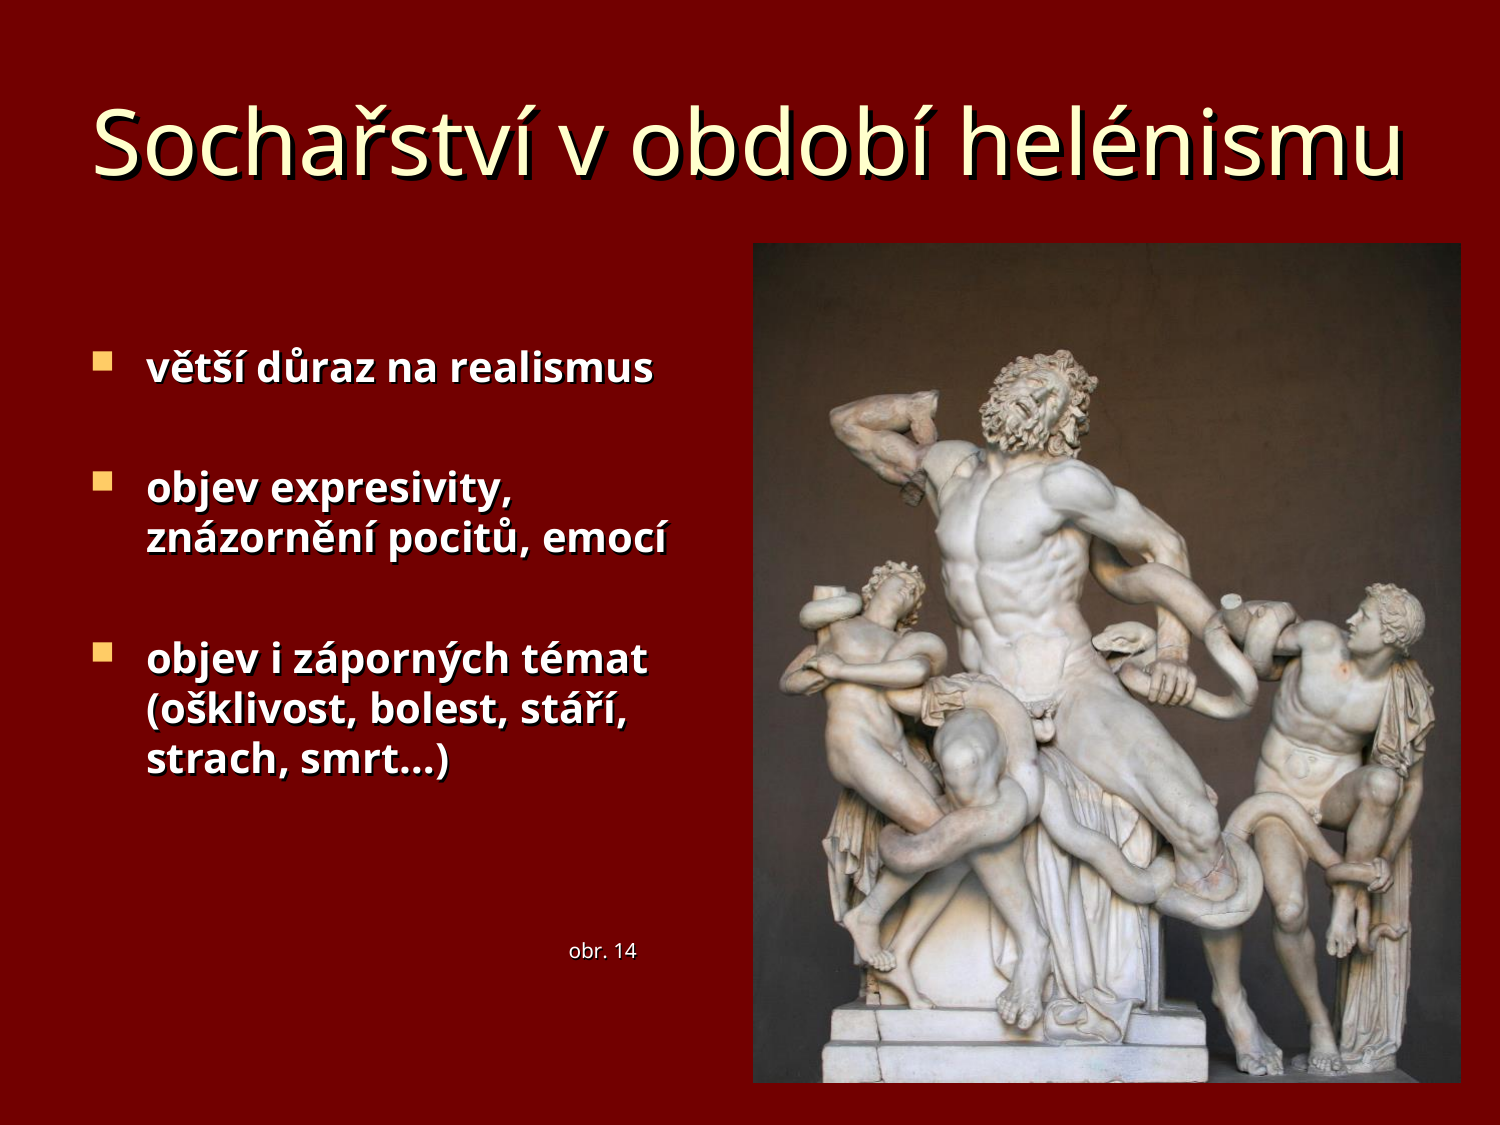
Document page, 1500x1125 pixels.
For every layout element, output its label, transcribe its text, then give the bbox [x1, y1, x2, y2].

list větší důraz na realismus objev expresivity, znázornění pocitů, emocí objev i záporných témat (ošklivost, bolest, stáří, strach, smrt…) obr. 14 [75, 262, 738, 1125]
text_box [753, 243, 1461, 1083]
title Sochařství v období helénismu [75, 45, 1426, 233]
